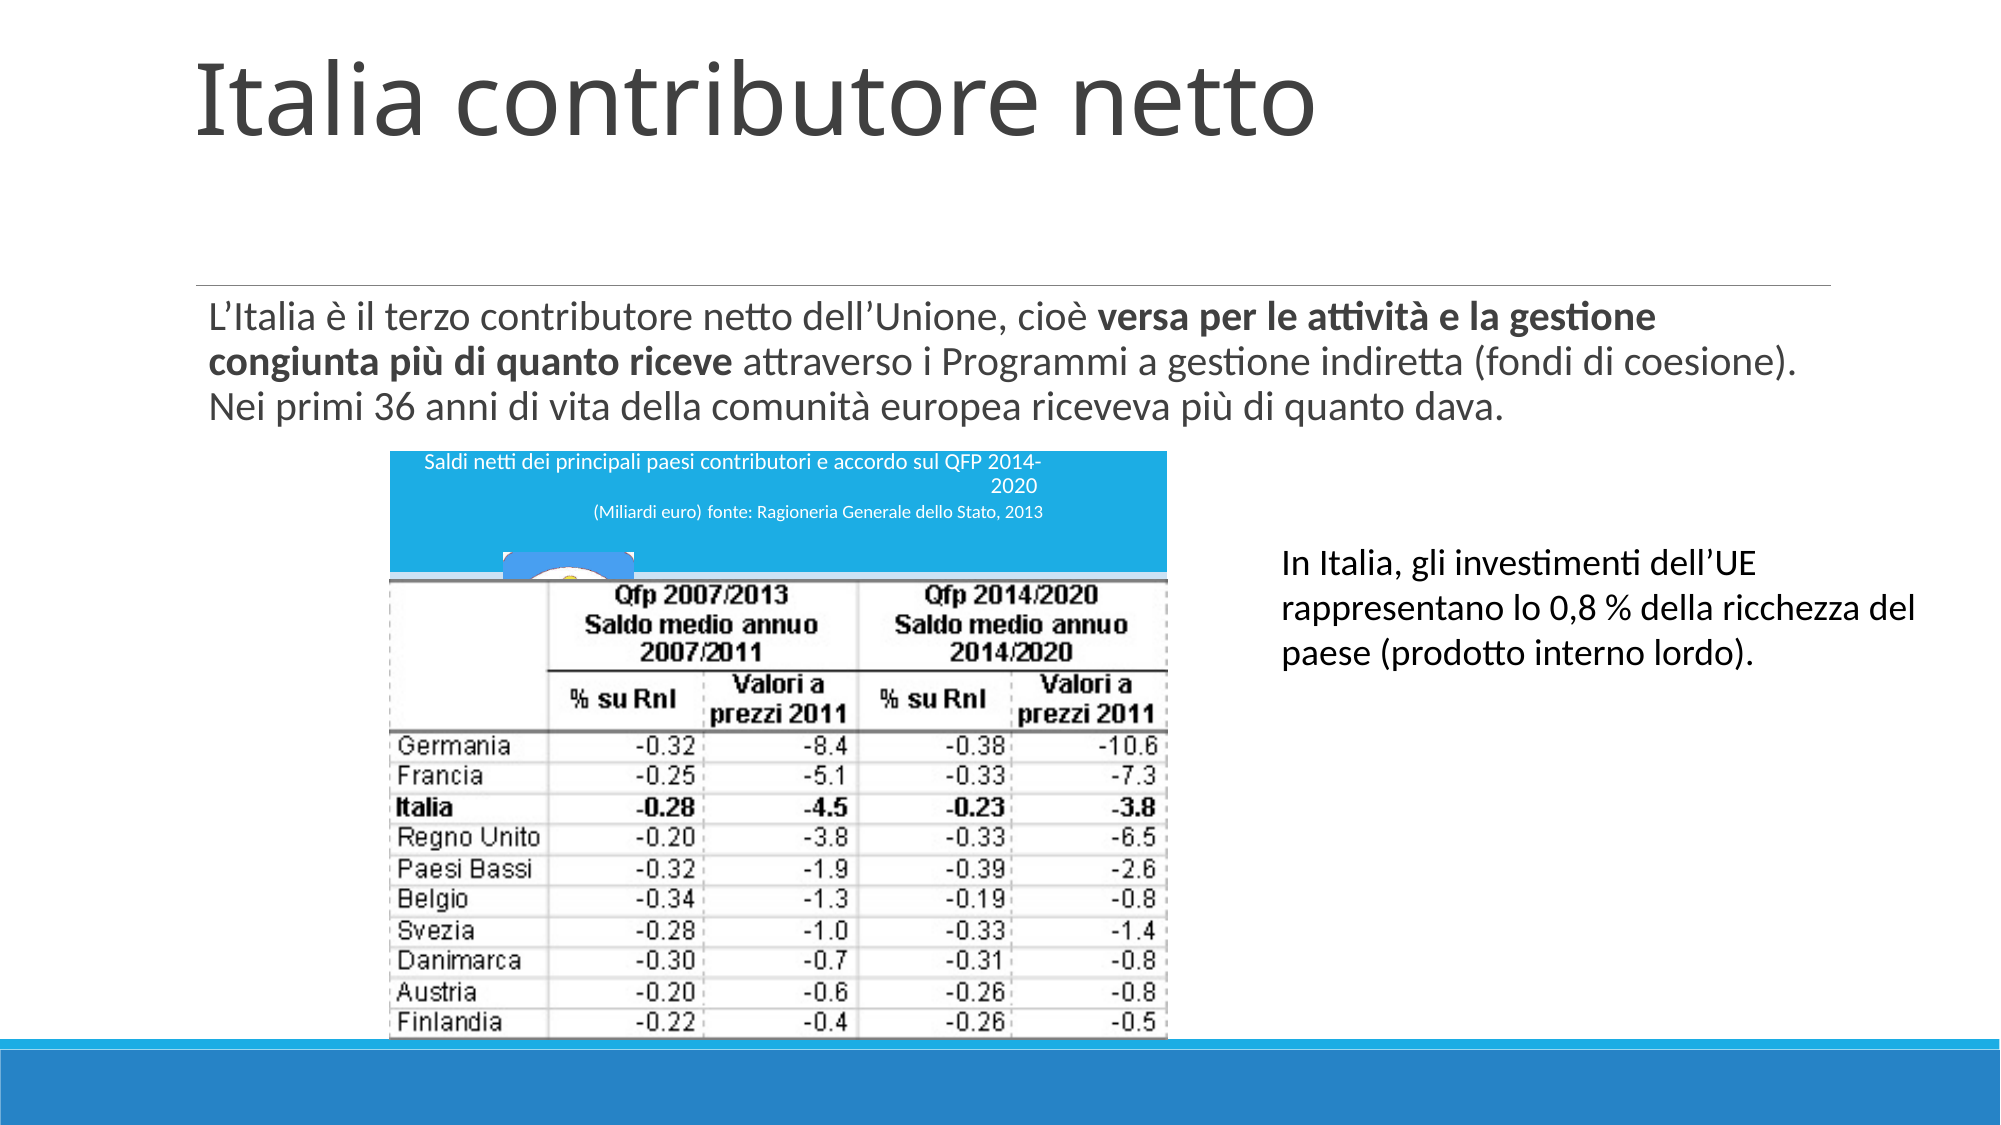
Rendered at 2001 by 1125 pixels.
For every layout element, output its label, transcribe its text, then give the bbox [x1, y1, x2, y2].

table_header Saldi netti dei principali paesi contributori e accordo sul QFP 2014-2020 (Miliardi euro) fonte: Ragioneria Generale dello Stato, 2013 [390, 451, 1053, 572]
title Italia contributore netto [180, 47, 1830, 285]
table_cell [634, 572, 1167, 579]
table_cell [390, 572, 503, 579]
text_box In Italia, gli investimenti dell’UE rappresentano lo 0,8 % della ricchezza del paese (prodotto interno lordo). [1266, 530, 1963, 681]
table_header [1053, 451, 1167, 572]
list L’Italia è il terzo contributore netto dell’Unione, cioè versa per le attività e la gestione congiunta più di quanto riceve attraverso i Programmi a gestione indiretta (fondi di coesione). Nei primi 36 anni di vita della comunità europea riceveva più di quanto dava. [178, 287, 1829, 948]
picture [389, 552, 1168, 1041]
